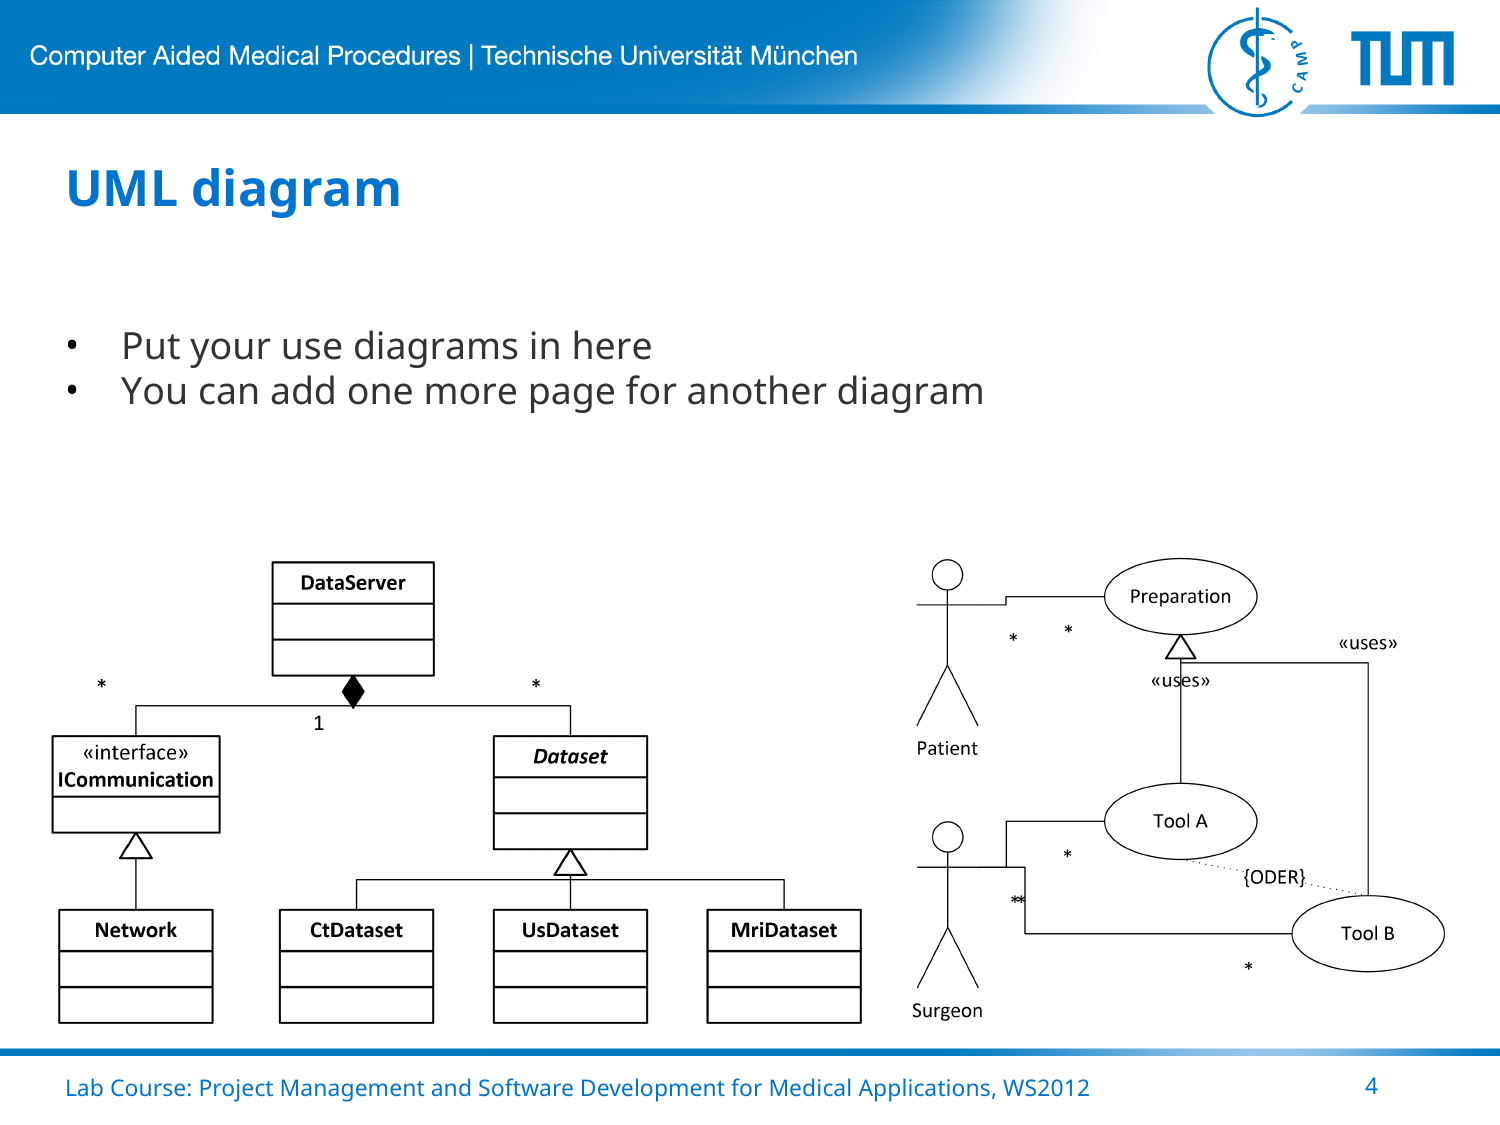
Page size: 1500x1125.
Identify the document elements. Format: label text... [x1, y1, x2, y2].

title UML diagram [50, 148, 1447, 288]
text_box Lab Course: Project Management and Software Development for Medical Applications, WS2012 [50, 1062, 1124, 1113]
picture [50, 561, 863, 1024]
text_box 4 [1350, 1062, 1445, 1113]
picture [912, 557, 1445, 1024]
list Put your use diagrams in here You can add one more page for another diagram [50, 314, 1447, 1024]
